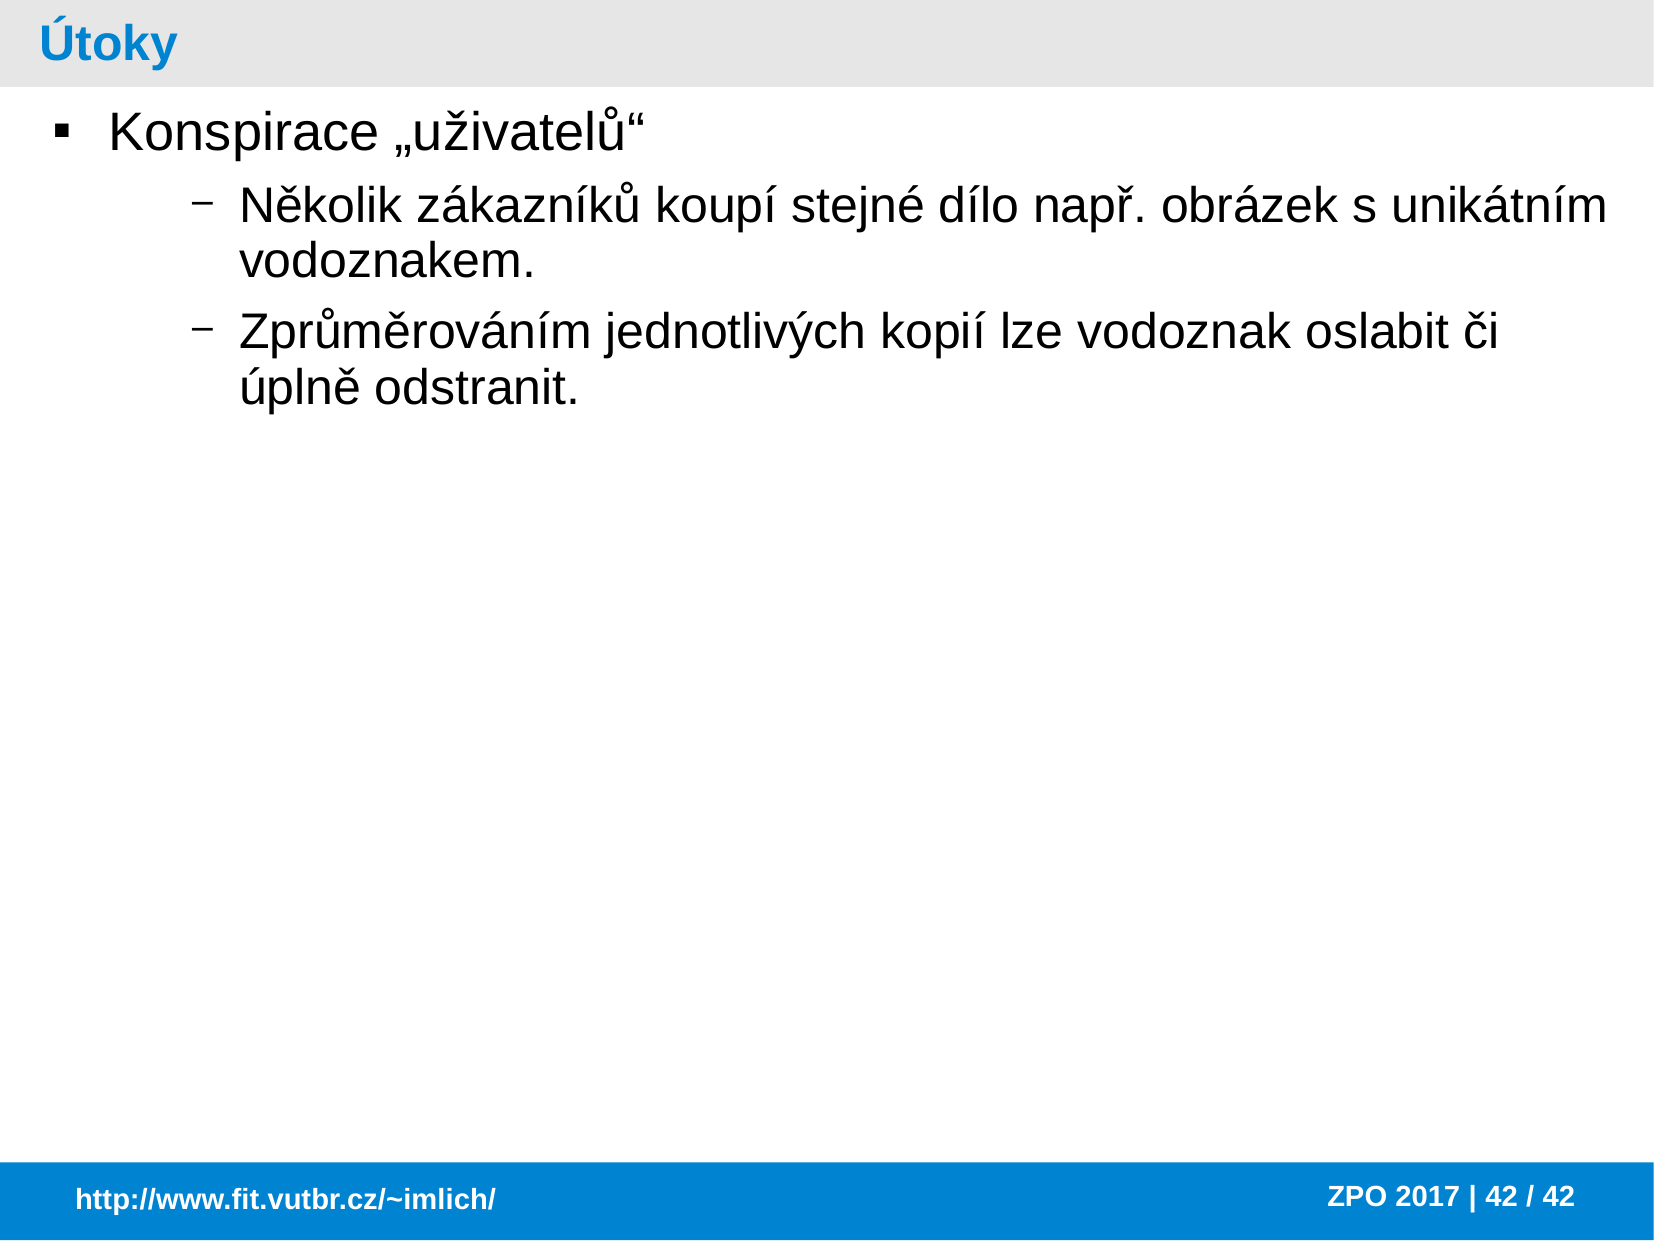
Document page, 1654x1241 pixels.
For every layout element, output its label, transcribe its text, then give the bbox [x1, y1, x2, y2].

title Útoky [39, 5, 1615, 81]
list Konspirace „uživatelů“ Několik zákazníků koupí stejné dílo např. obrázek s unikátním vodoznakem. Zprůměrováním jednotlivých kopií lze vodoznak oslabit či úplně odstranit. [37, 101, 1613, 1126]
